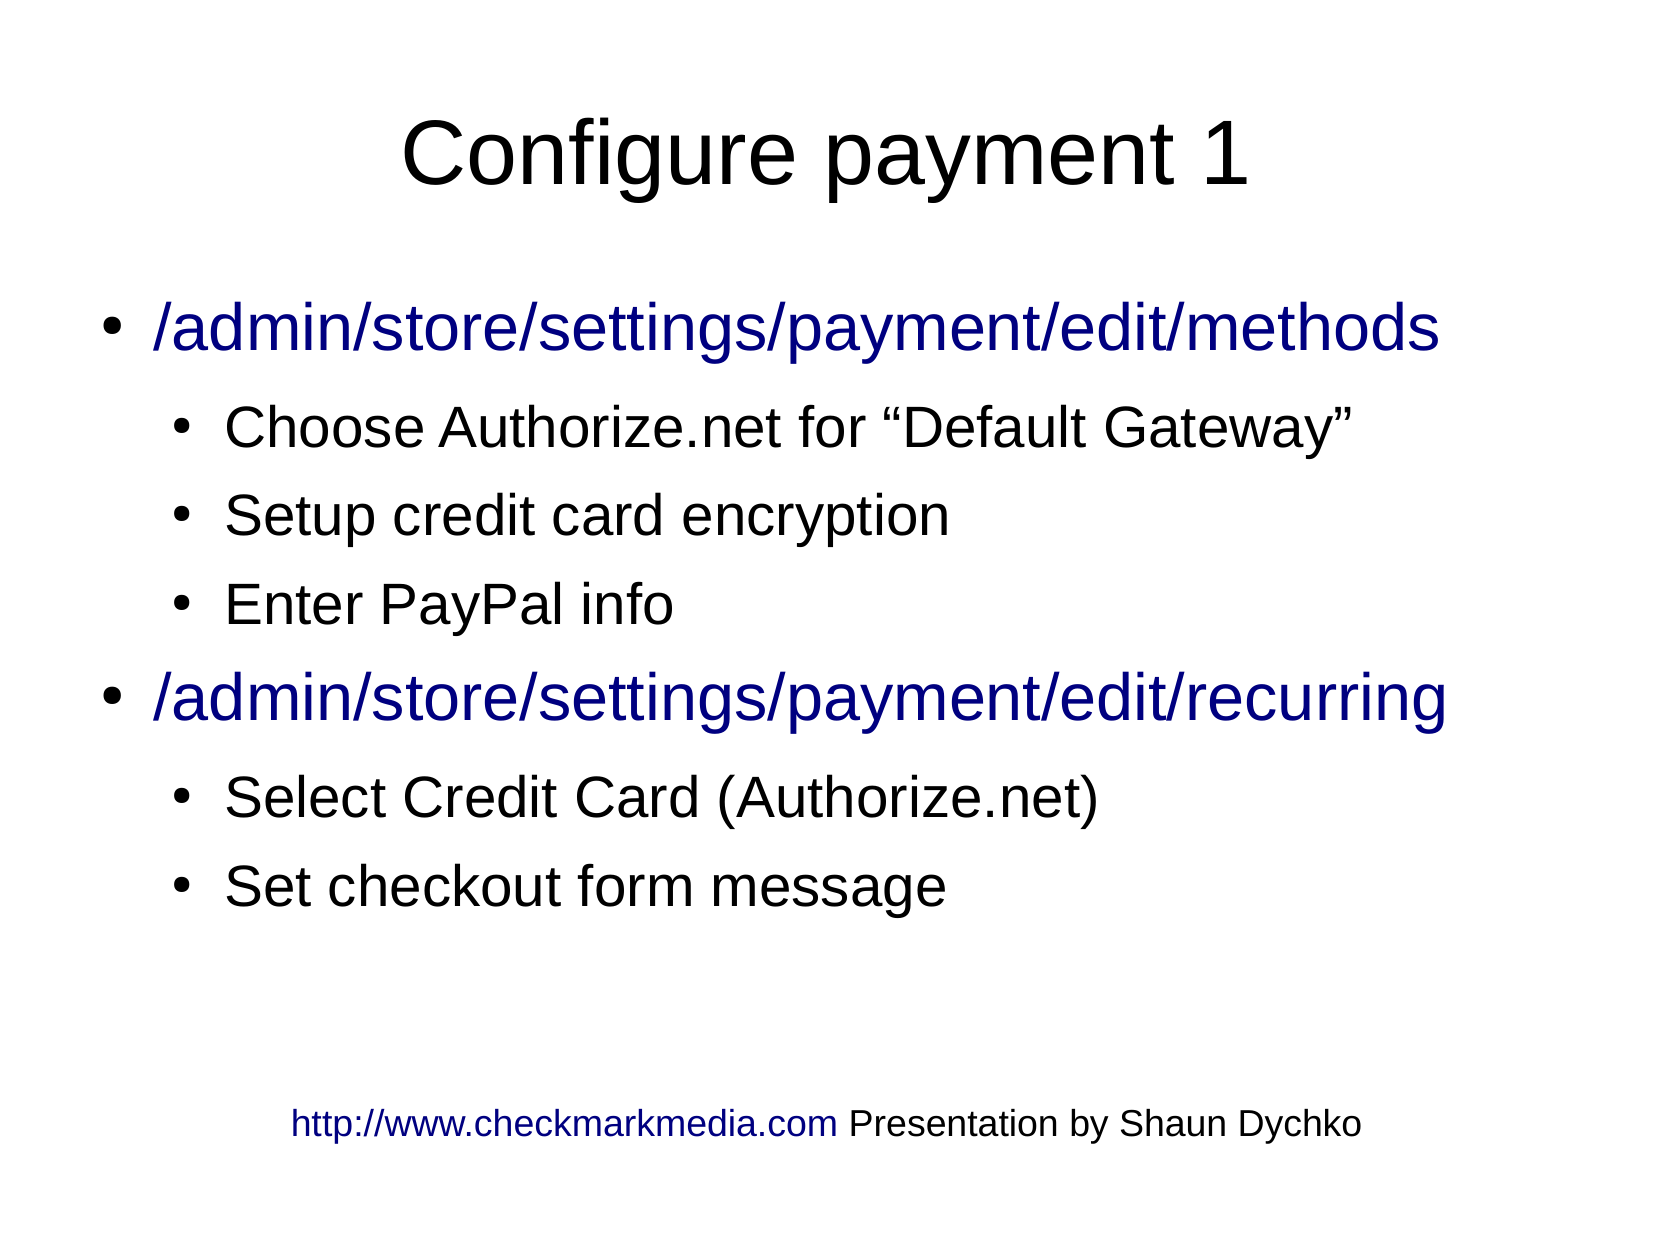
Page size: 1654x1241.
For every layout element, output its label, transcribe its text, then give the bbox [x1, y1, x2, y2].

list /admin/store/settings/payment/edit/methods Choose Authorize.net for “Default Gateway” Setup credit card encryption Enter PayPal info /admin/store/settings/payment/edit/recurring Select Credit Card (Authorize.net) Set checkout form message [82, 290, 1571, 1109]
title Configure payment 1 [82, 49, 1571, 257]
text_box http://www.checkmarkmedia.com Presentation by Shaun Dychko [88, 1094, 1565, 1152]
